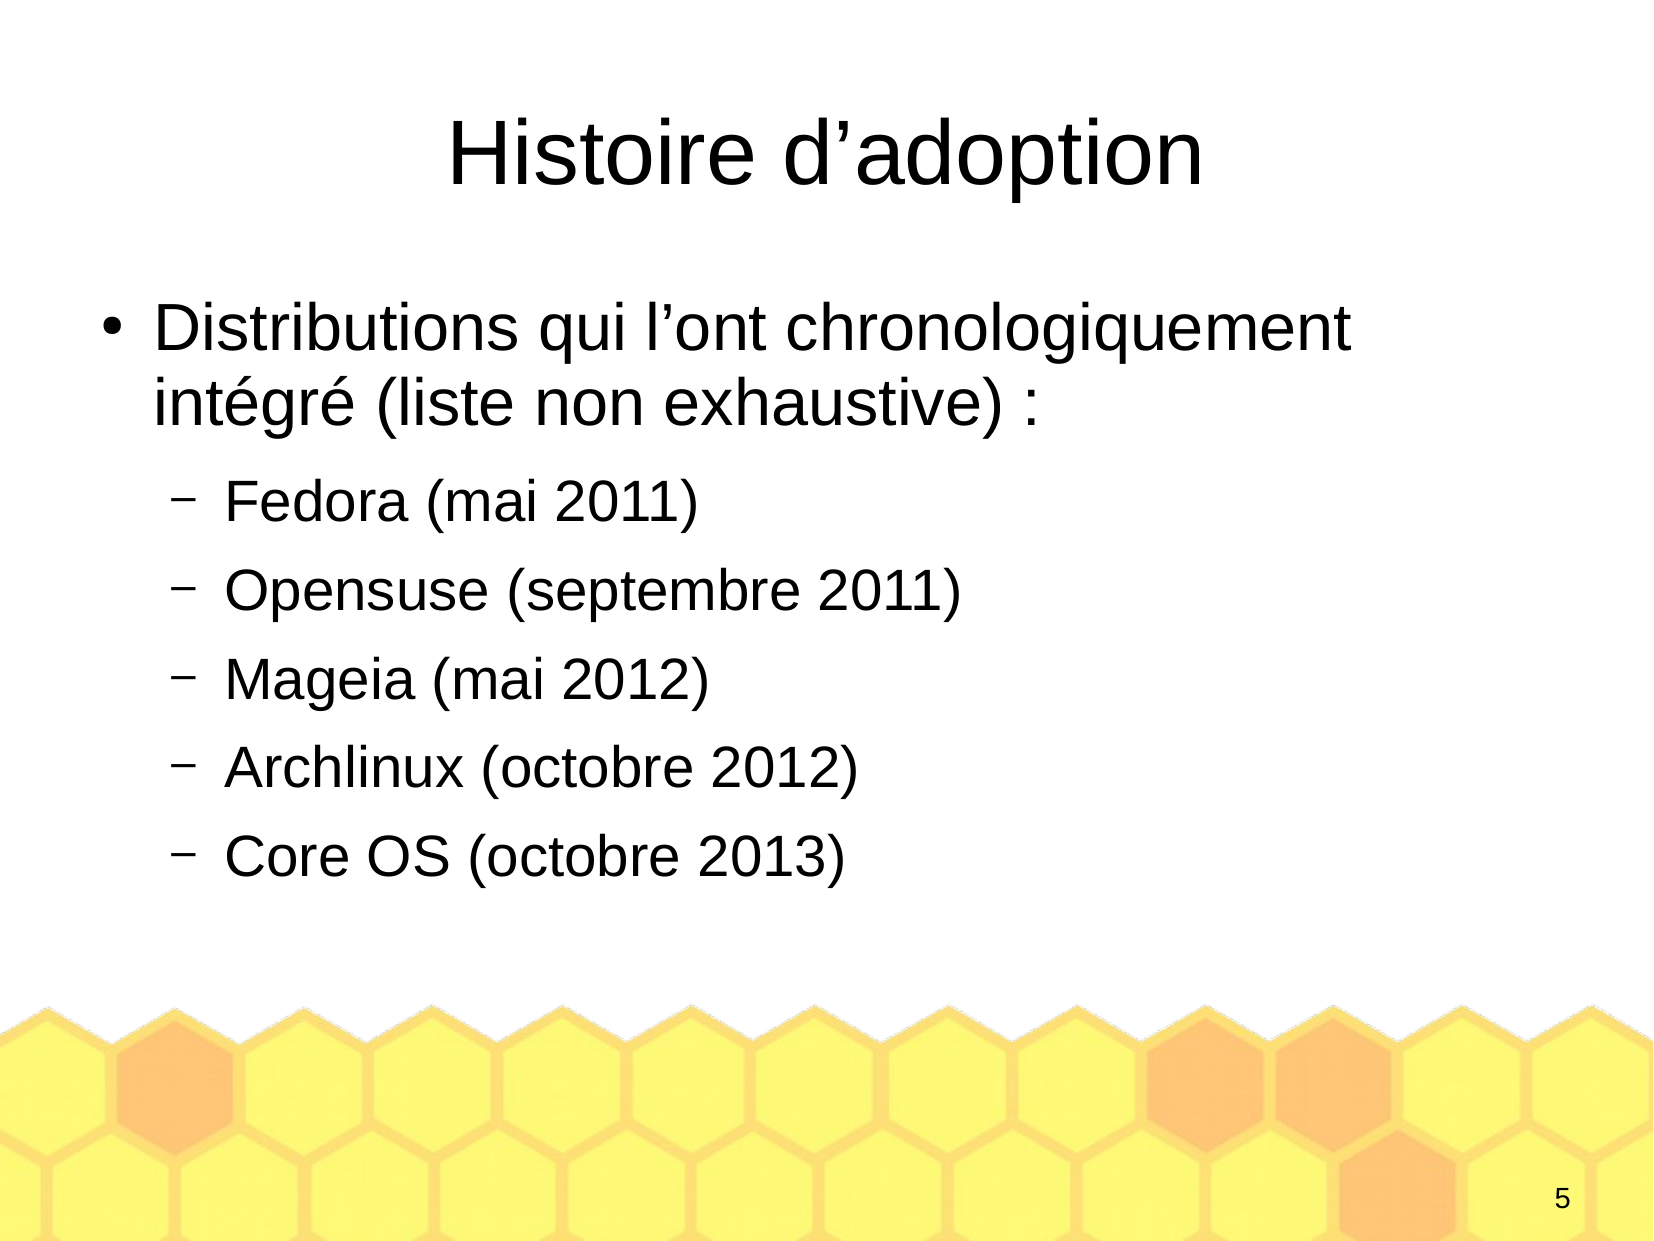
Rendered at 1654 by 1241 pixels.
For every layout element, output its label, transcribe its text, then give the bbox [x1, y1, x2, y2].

title Histoire d’adoption [82, 49, 1571, 257]
picture [0, 1001, 1654, 1241]
list Distributions qui l’ont chronologiquement intégré (liste non exhaustive) : Fedora (mai 2011) Opensuse (septembre 2011) Mageia (mai 2012) Archlinux (octobre 2012) Core OS (octobre 2013) [82, 290, 1571, 1010]
